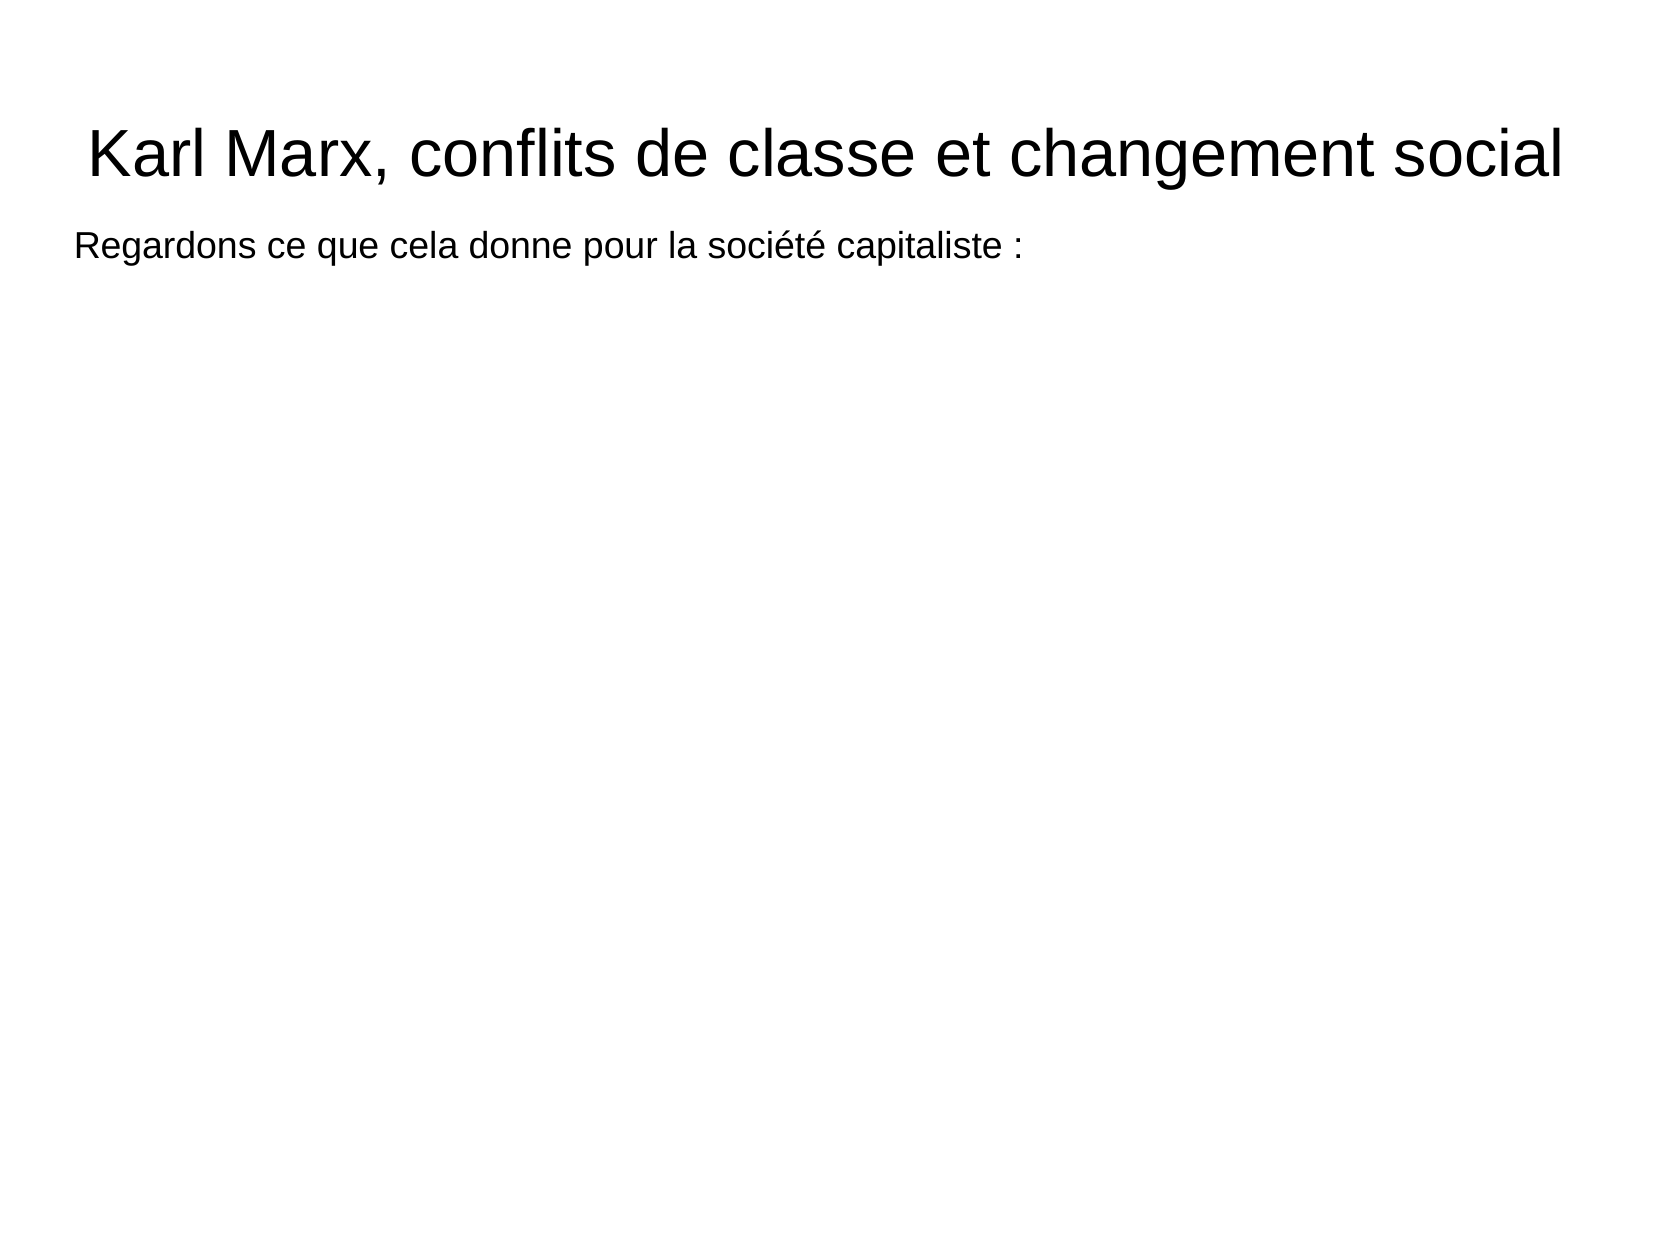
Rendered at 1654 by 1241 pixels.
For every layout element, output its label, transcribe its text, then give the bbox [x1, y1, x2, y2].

title Karl Marx, conflits de classe et changement social [82, 56, 1571, 250]
text_box Regardons ce que cela donne pour la société capitaliste : [59, 217, 1052, 274]
